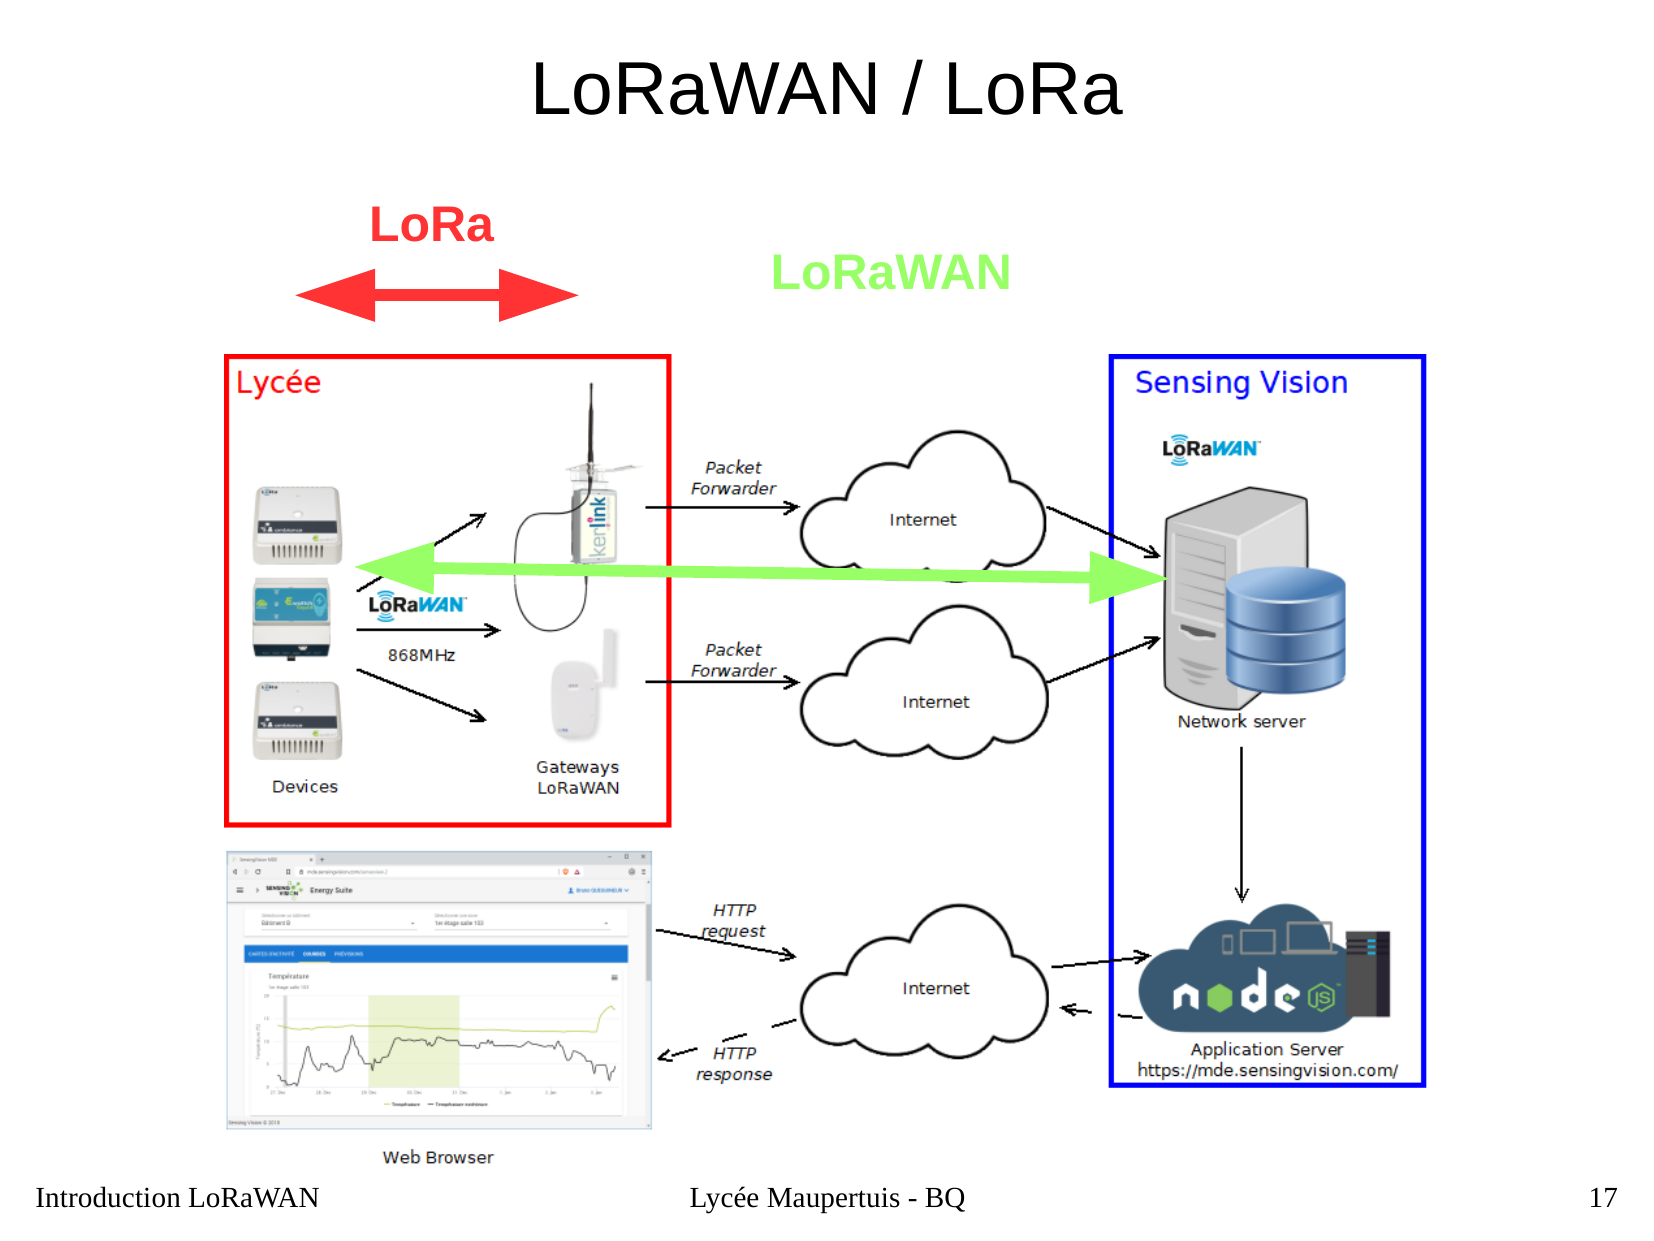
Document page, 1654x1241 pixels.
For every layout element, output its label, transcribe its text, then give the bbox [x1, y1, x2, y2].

text_box LoRa [354, 189, 520, 260]
text_box LoRaWAN [755, 236, 1028, 308]
title LoRaWAN / LoRa [35, 35, 1619, 142]
picture [224, 354, 1429, 1170]
